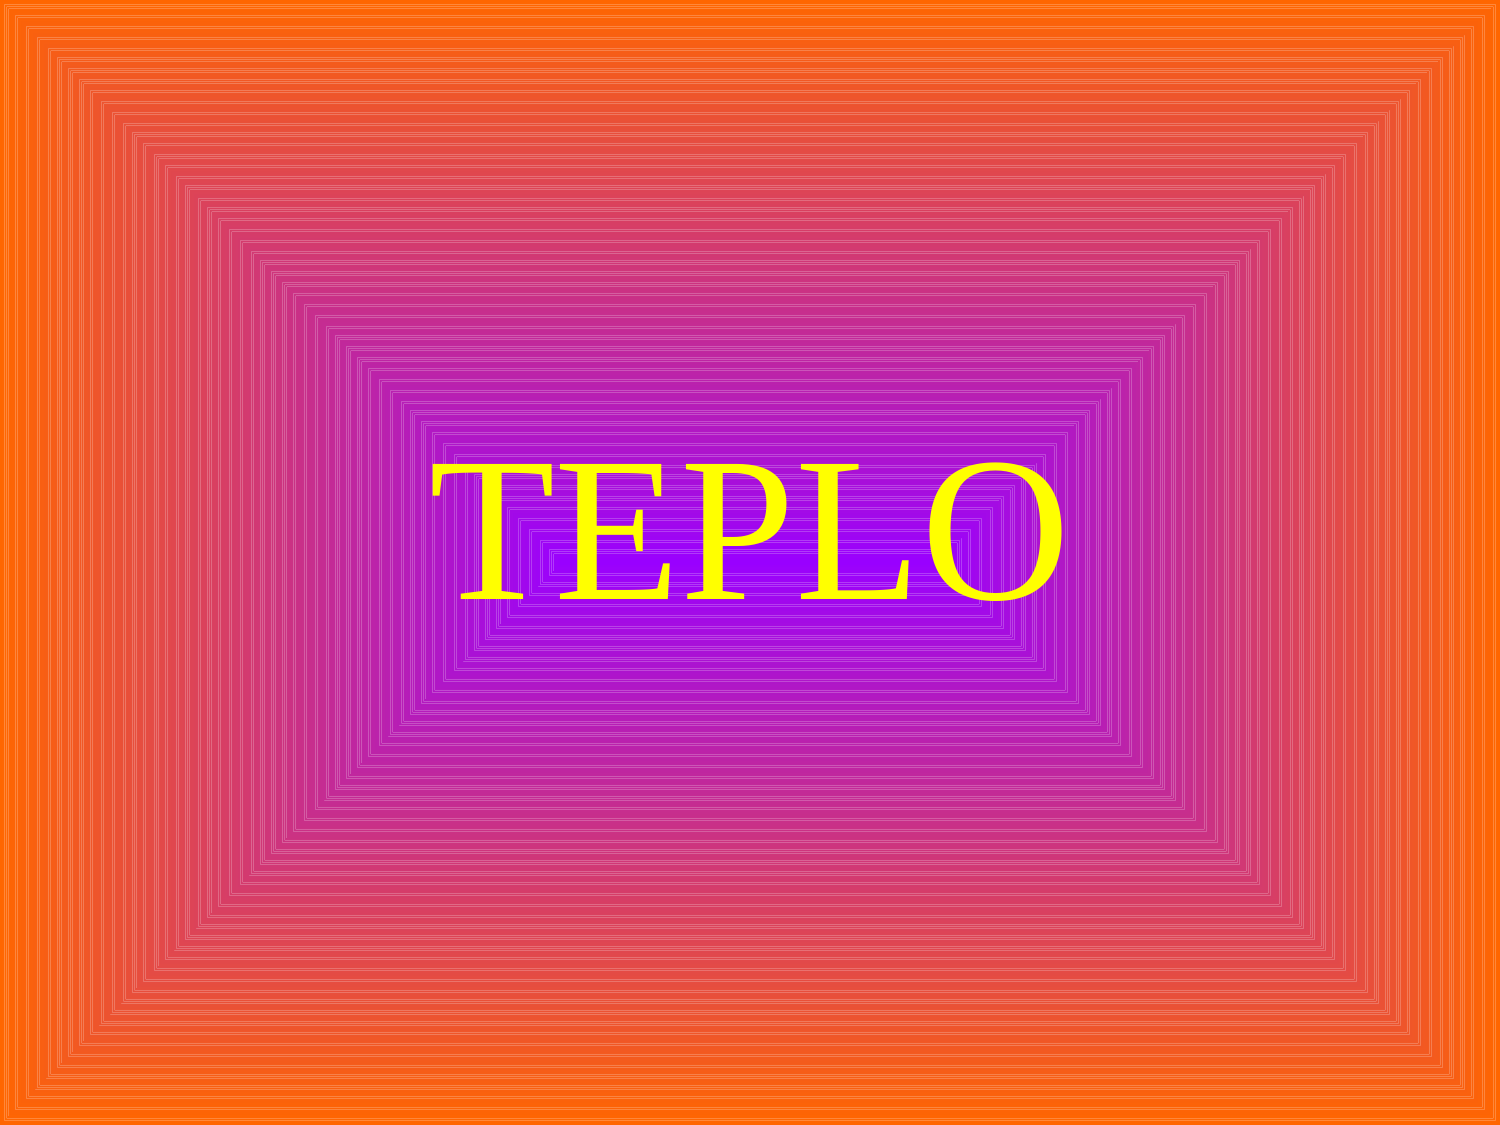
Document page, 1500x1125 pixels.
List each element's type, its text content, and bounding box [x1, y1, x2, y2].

text_box TEPLO [0, 385, 1500, 649]
